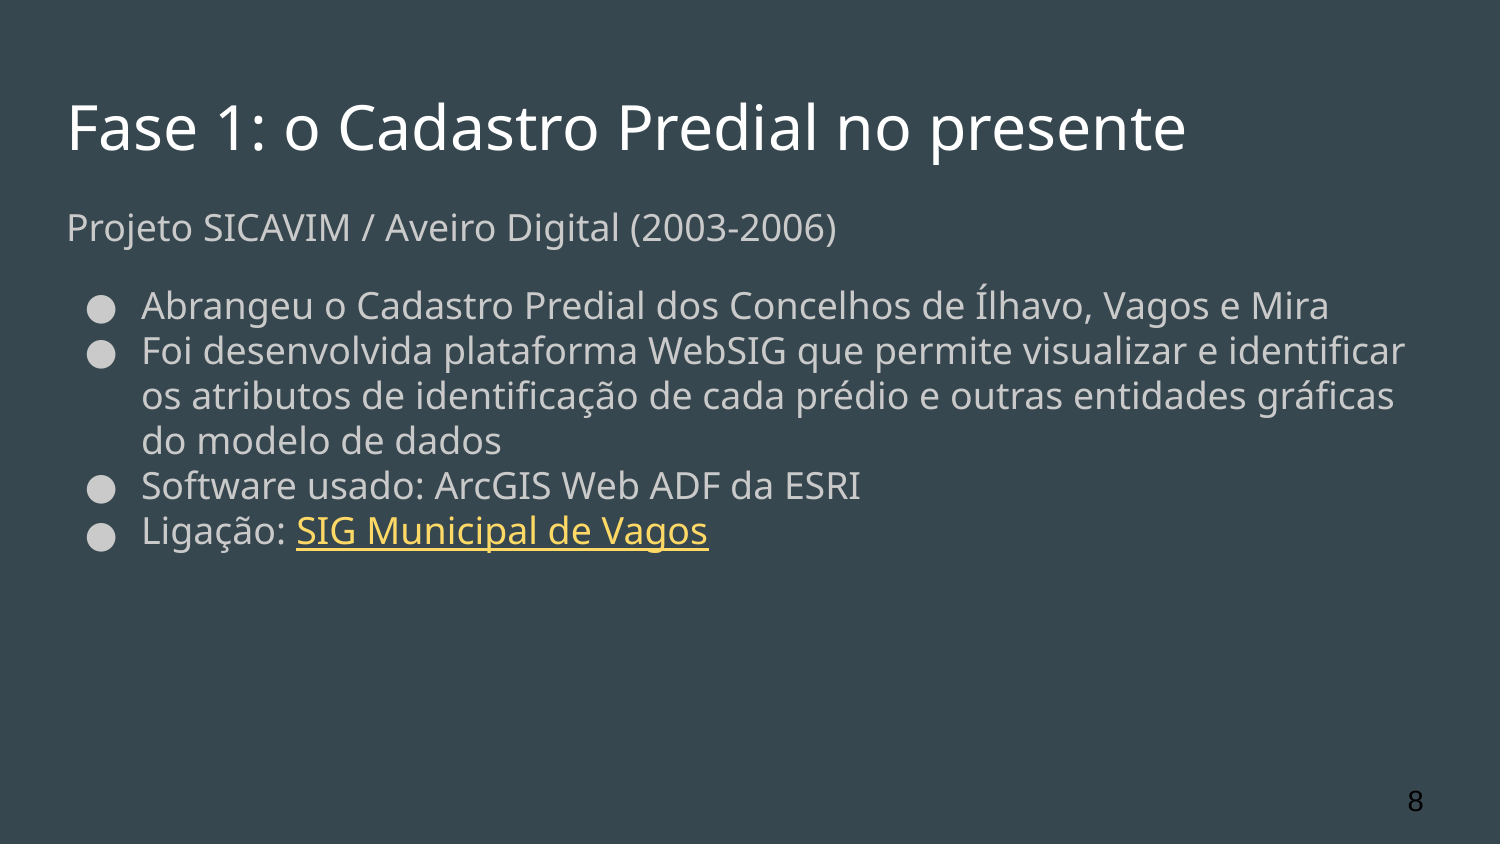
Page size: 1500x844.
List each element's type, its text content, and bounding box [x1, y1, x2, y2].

title Fase 1: o Cadastro Predial no presente [51, 72, 1449, 167]
list Projeto SICAVIM / Aveiro Digital (2003-2006) Abrangeu o Cadastro Predial dos Concelhos de Ílhavo, Vagos e Mira Foi desenvolvida plataforma WebSIG que permite visualizar e identificar os atributos de identificação de cada prédio e outras entidades gráficas do modelo de dados Software usado: ArcGIS Web ADF da ESRI Ligação: SIG Municipal de Vagos [51, 189, 1449, 750]
slide_number <number> [1392, 767, 1483, 833]
